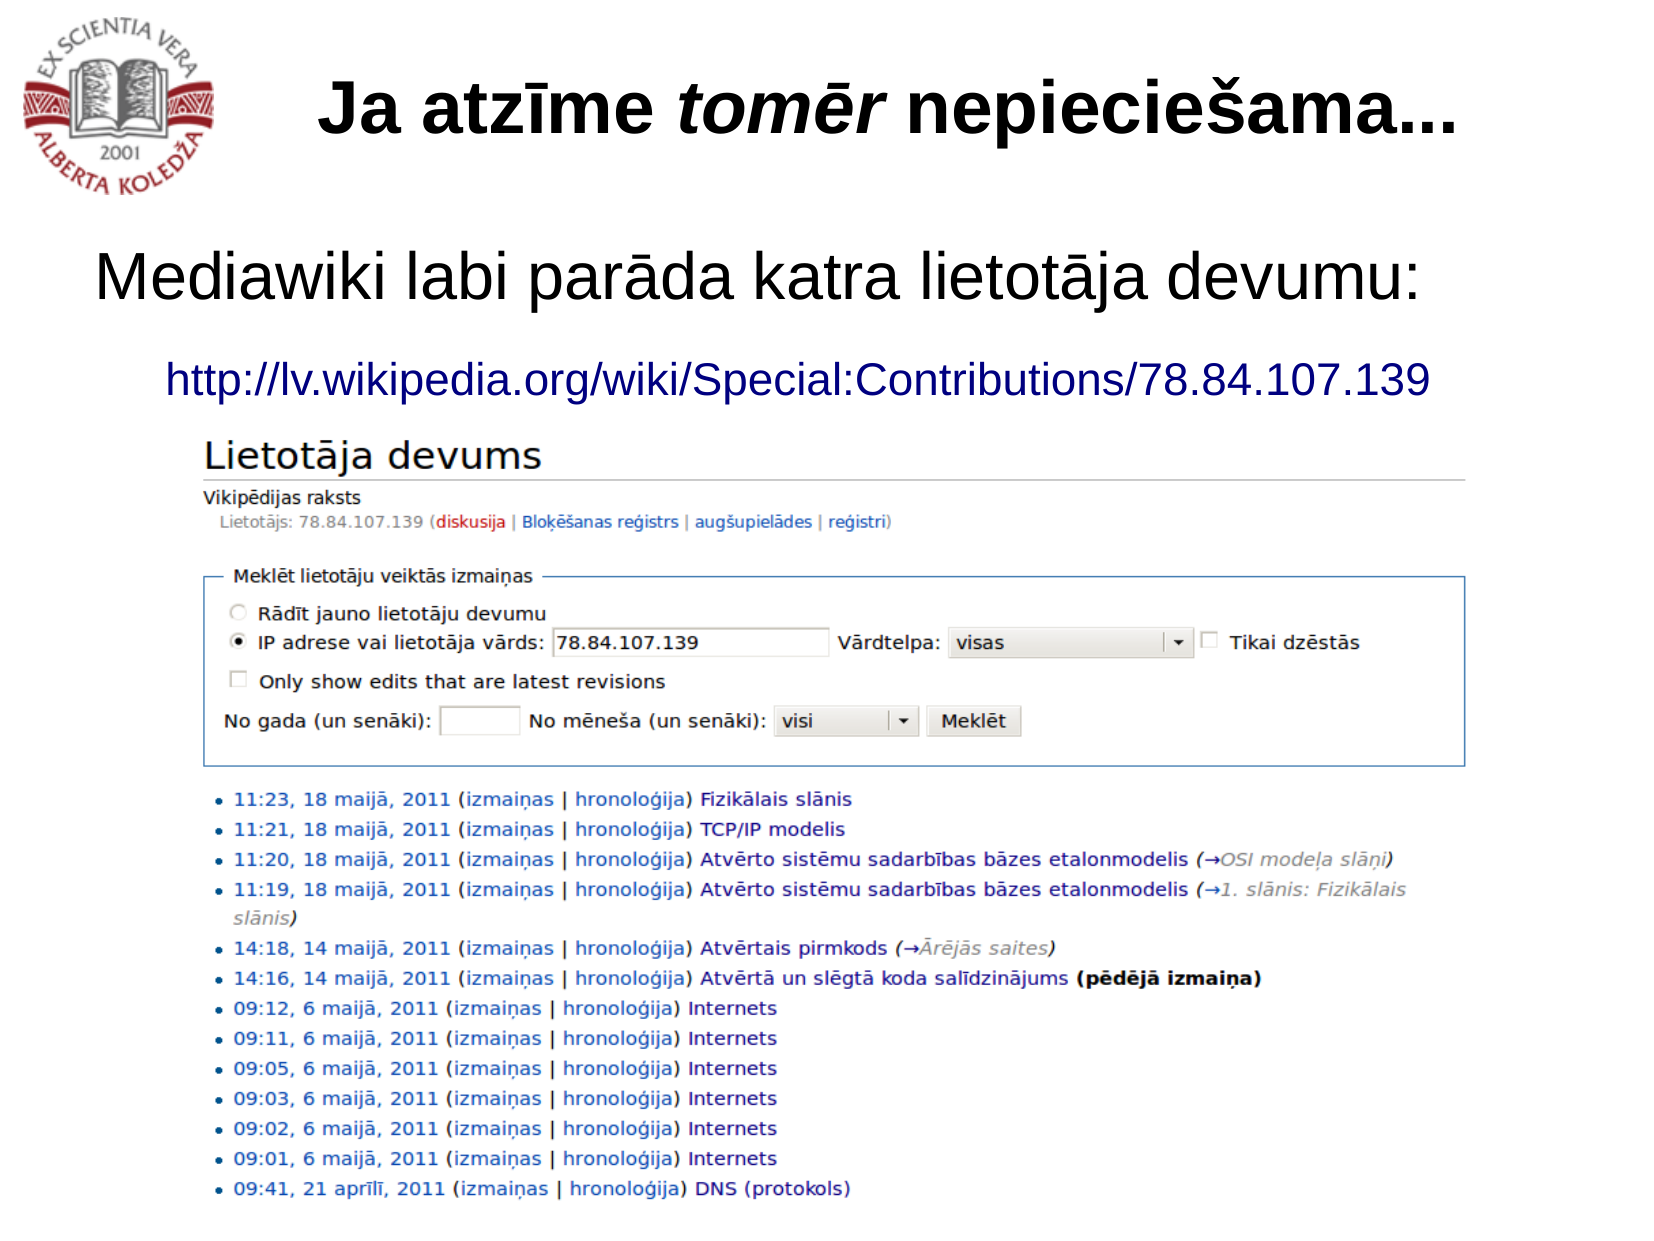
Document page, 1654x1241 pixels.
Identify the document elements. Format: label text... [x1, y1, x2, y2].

list Mediawiki labi parāda katra lietotāja devumu: http://lv.wikipedia.org/wiki/Special:Contributions/78.84.107.139 [23, 238, 1583, 1058]
picture [183, 422, 1471, 1211]
picture [23, 17, 214, 195]
title Ja atzīme tomēr nepieciešama... [206, 49, 1571, 166]
